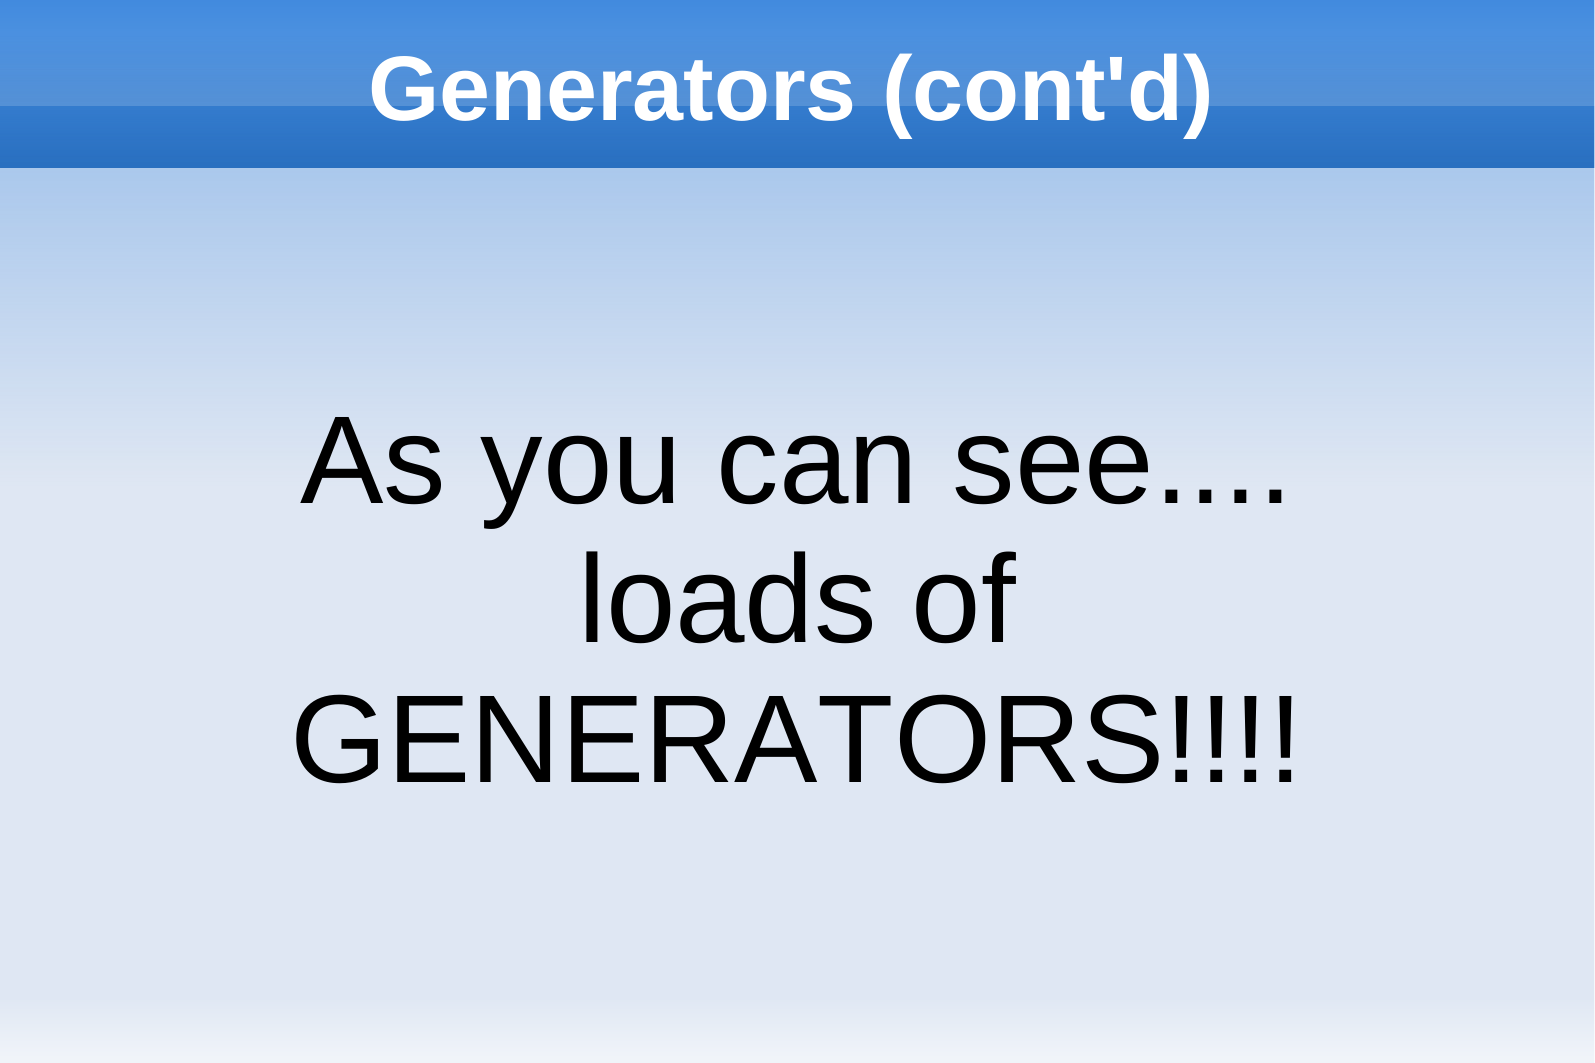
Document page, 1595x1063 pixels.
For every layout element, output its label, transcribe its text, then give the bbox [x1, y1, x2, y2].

picture [0, 0, 1595, 1063]
subtitle As you can see.... loads of GENERATORS!!!! [79, 248, 1515, 951]
title Generators (cont'd) [74, 0, 1510, 178]
